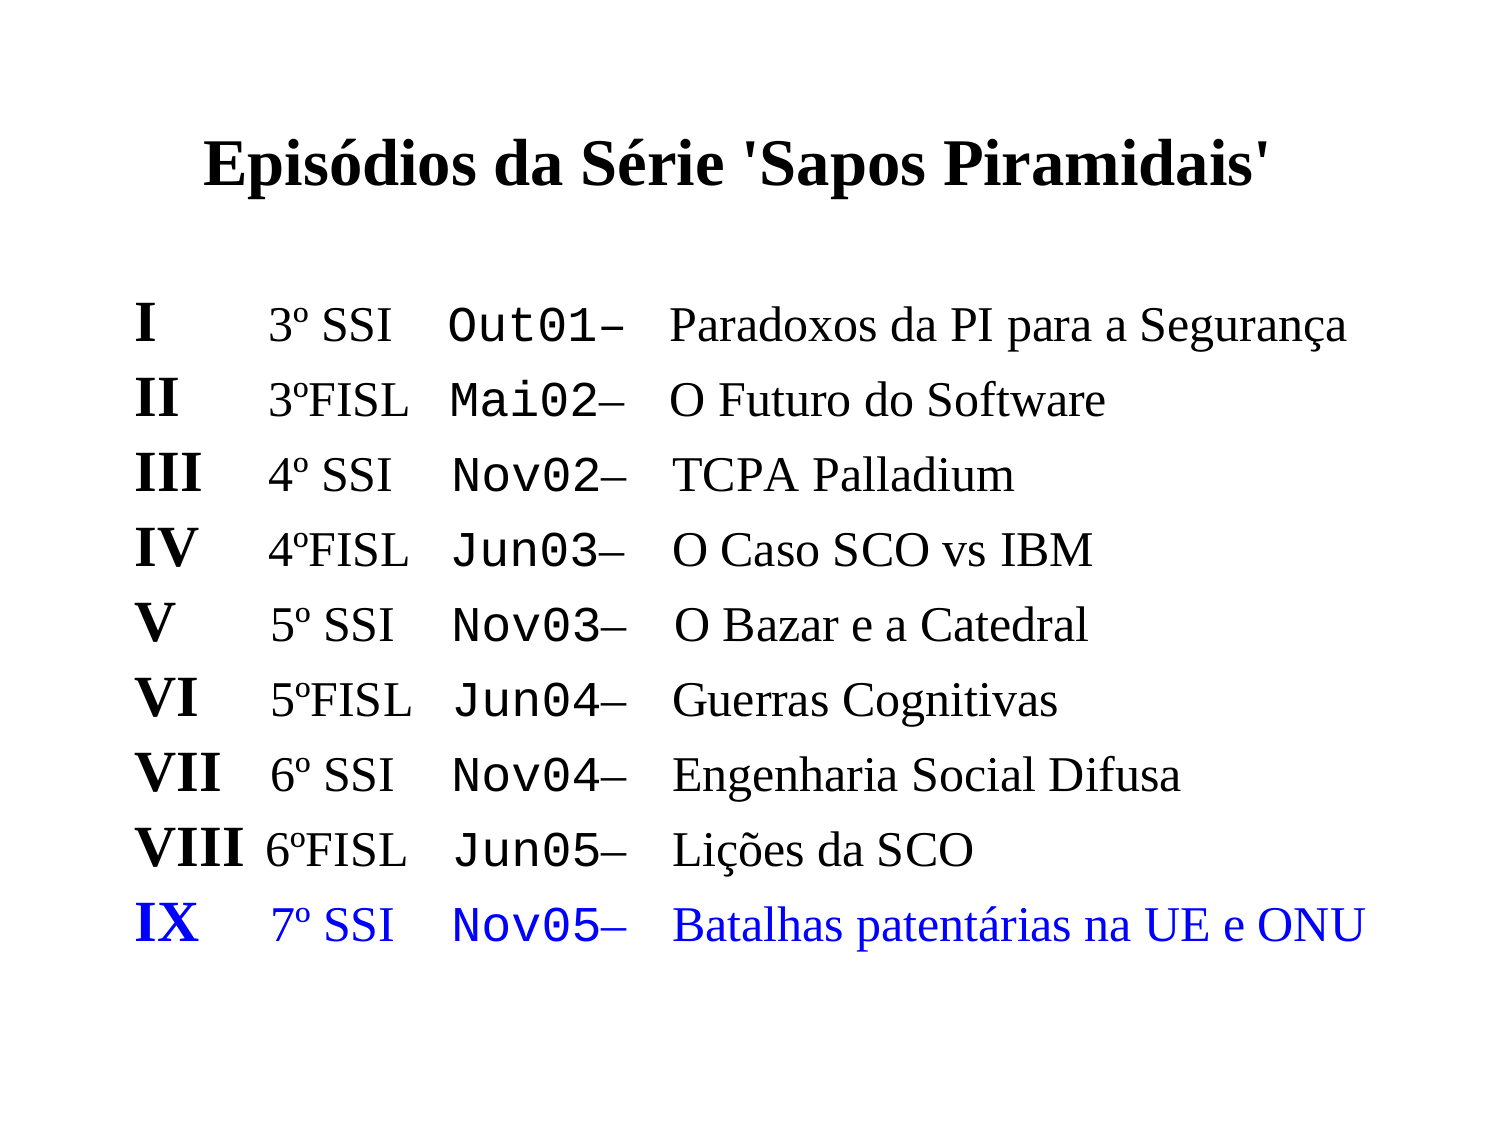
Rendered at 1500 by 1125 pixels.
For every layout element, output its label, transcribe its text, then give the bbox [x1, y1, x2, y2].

text_box I 3º SSI Out01– Paradoxos da PI para a Segurança II 3ºFISL Mai02– O Futuro do Software III 4º SSI Nov02– TCPA Palladium IV 4ºFISL Jun03– O Caso SCO vs IBM V 5º SSI Nov03– O Bazar e a Catedral VI 5ºFISL Jun04– Guerras Cognitivas VII 6º SSI Nov04– Engenharia Social Difusa VIII 6ºFISL Jun05– Lições da SCO IX 7º SSI Nov05– Batalhas patentárias na UE e ONU [119, 273, 1426, 989]
text_box Episódios da Série 'Sapos Piramidais' [198, 125, 1278, 203]
